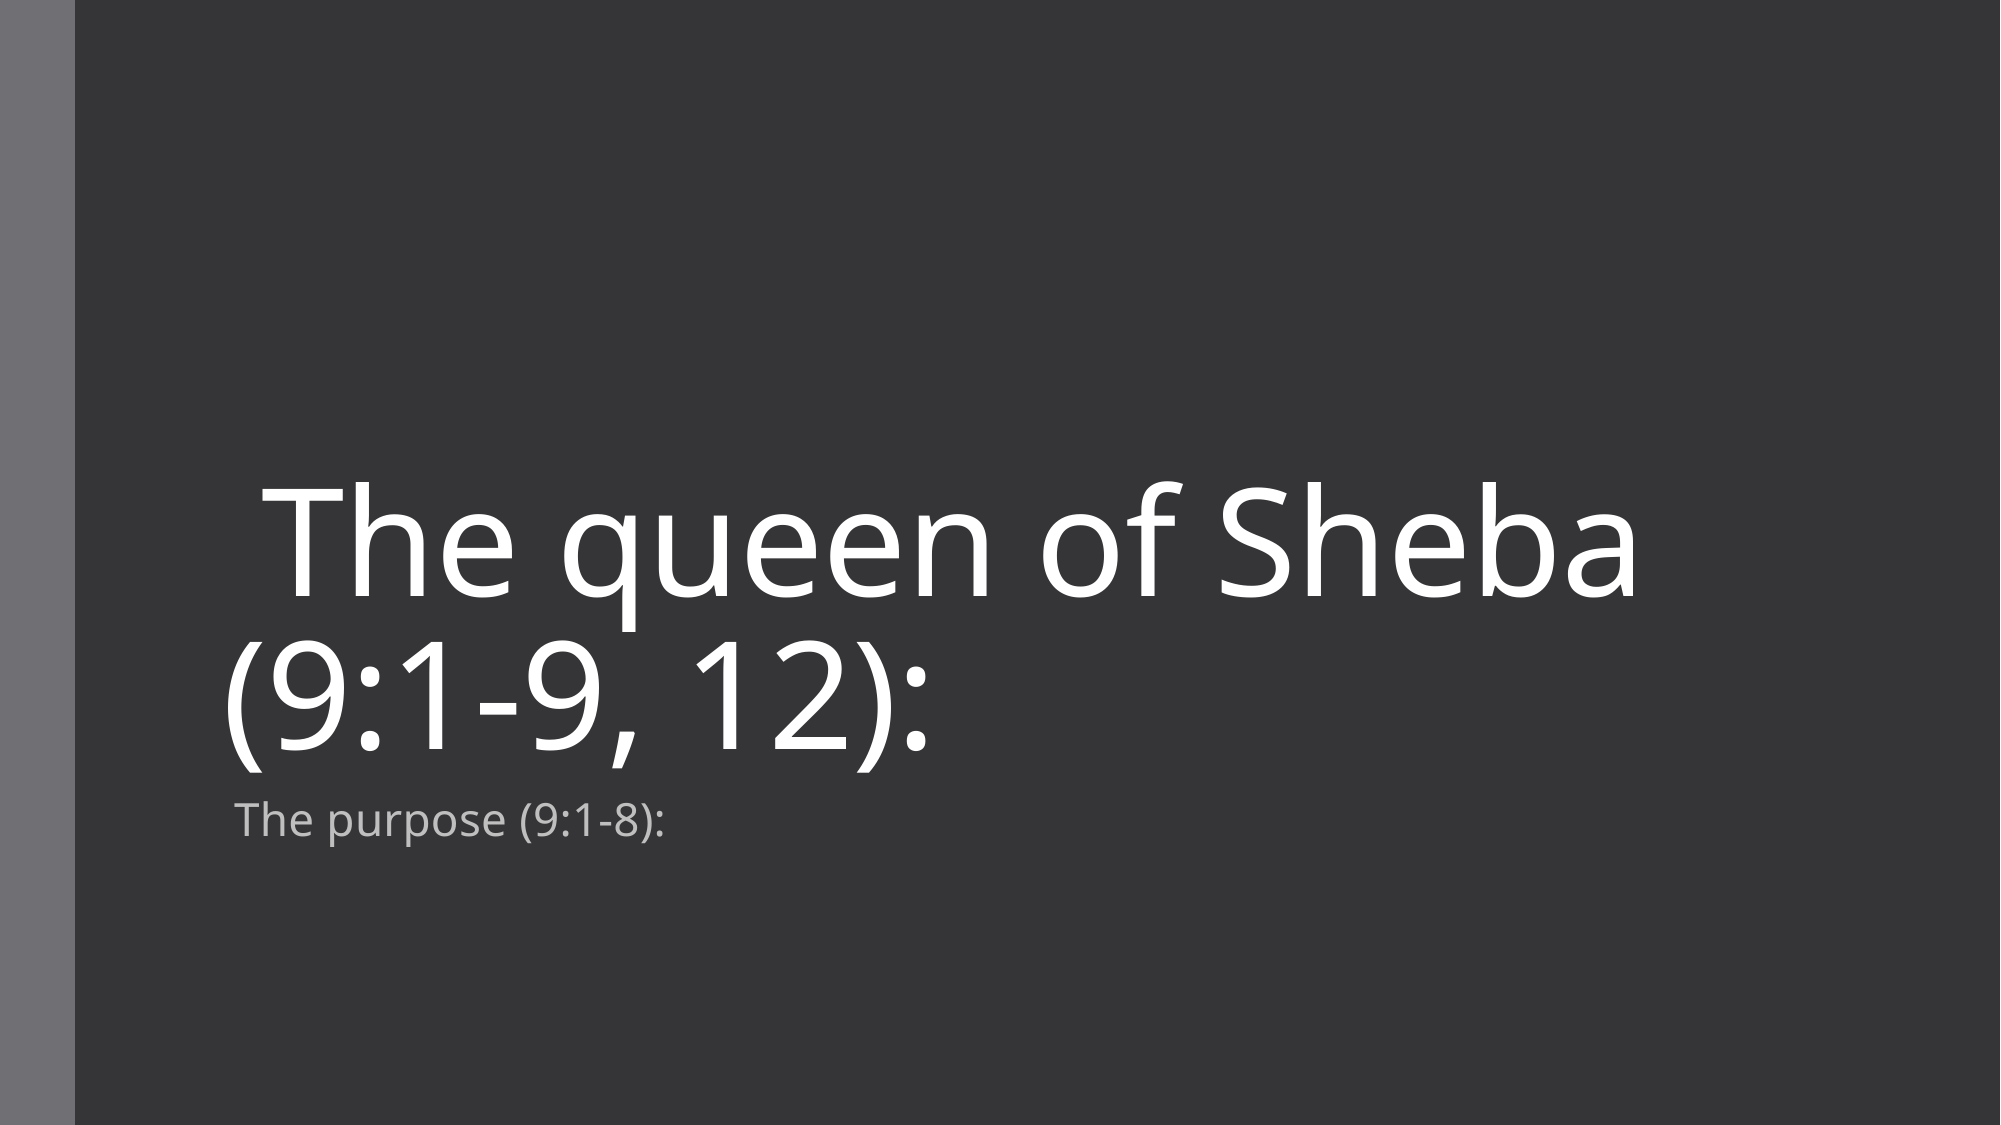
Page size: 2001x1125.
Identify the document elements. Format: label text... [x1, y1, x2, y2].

title The queen of Sheba (9:1-9, 12): [206, 124, 1752, 787]
subtitle The purpose (9:1-8): [206, 787, 1752, 1066]
